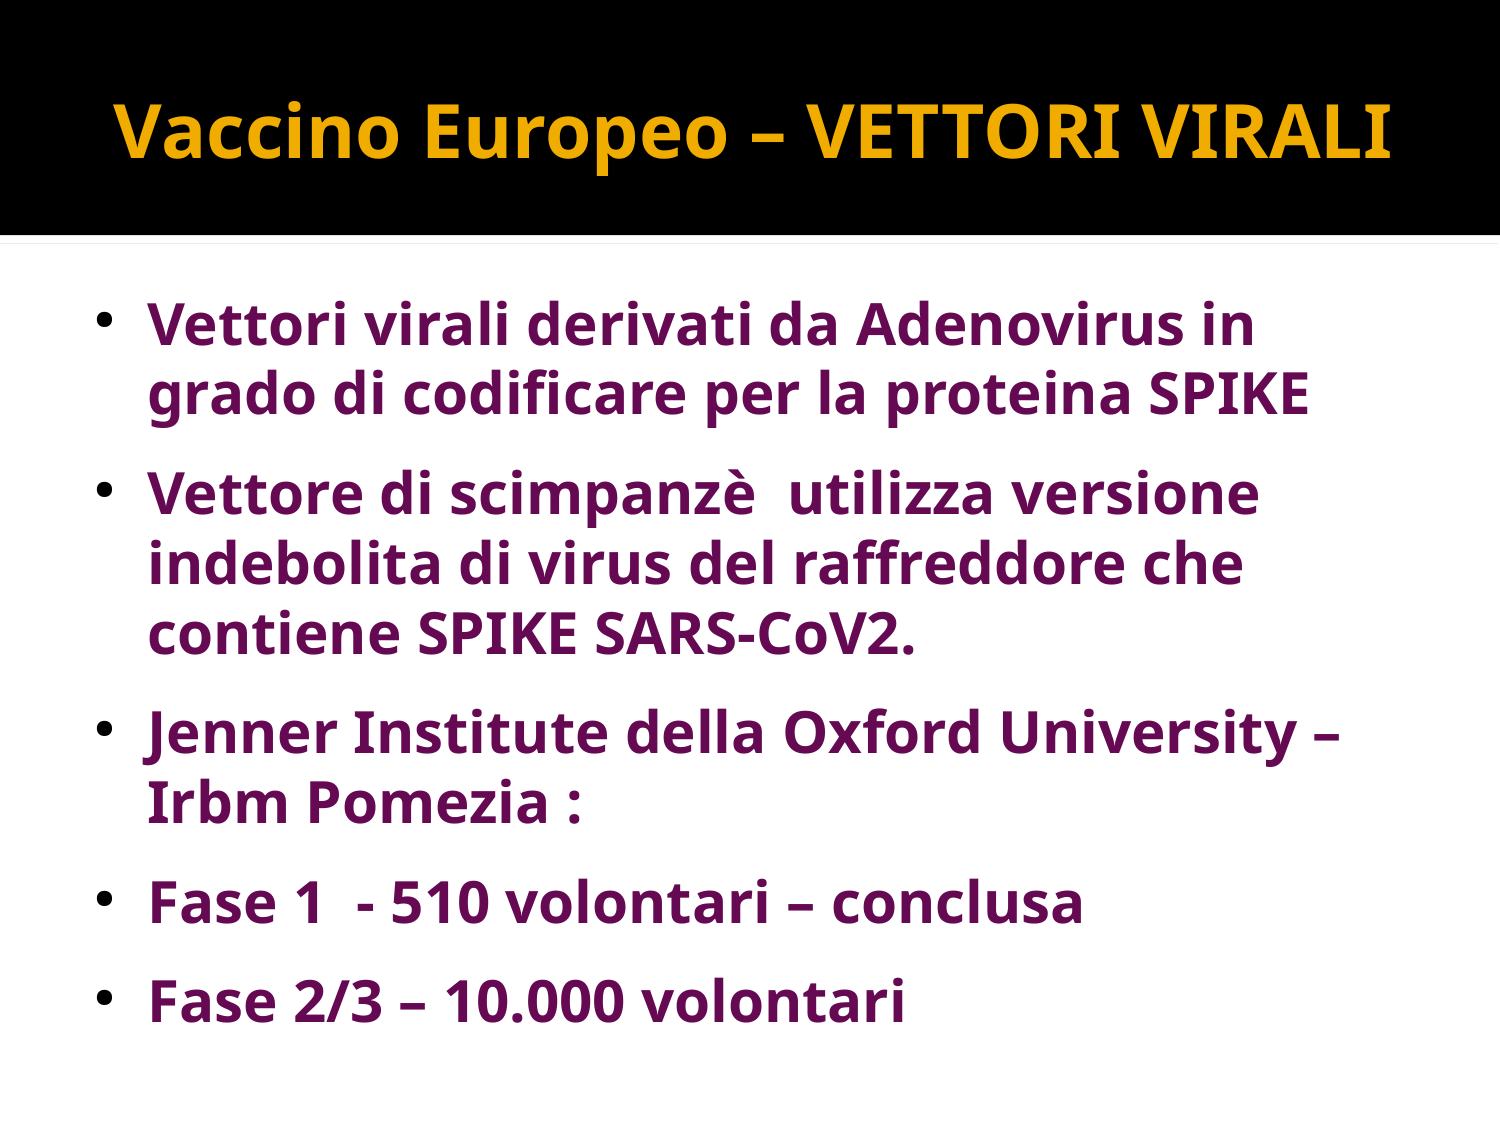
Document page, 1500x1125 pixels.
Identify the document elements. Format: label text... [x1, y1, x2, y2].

title Vaccino Europeo – VETTORI VIRALI [75, 25, 1425, 231]
list Vettori virali derivati da Adenovirus in grado di codificare per la proteina SPIKE Vettore di scimpanzè utilizza versione indebolita di virus del raffreddore che contiene SPIKE SARS-CoV2. Jenner Institute della Oxford University – Irbm Pomezia : Fase 1 - 510 volontari – conclusa Fase 2/3 – 10.000 volontari [67, 271, 1418, 1031]
